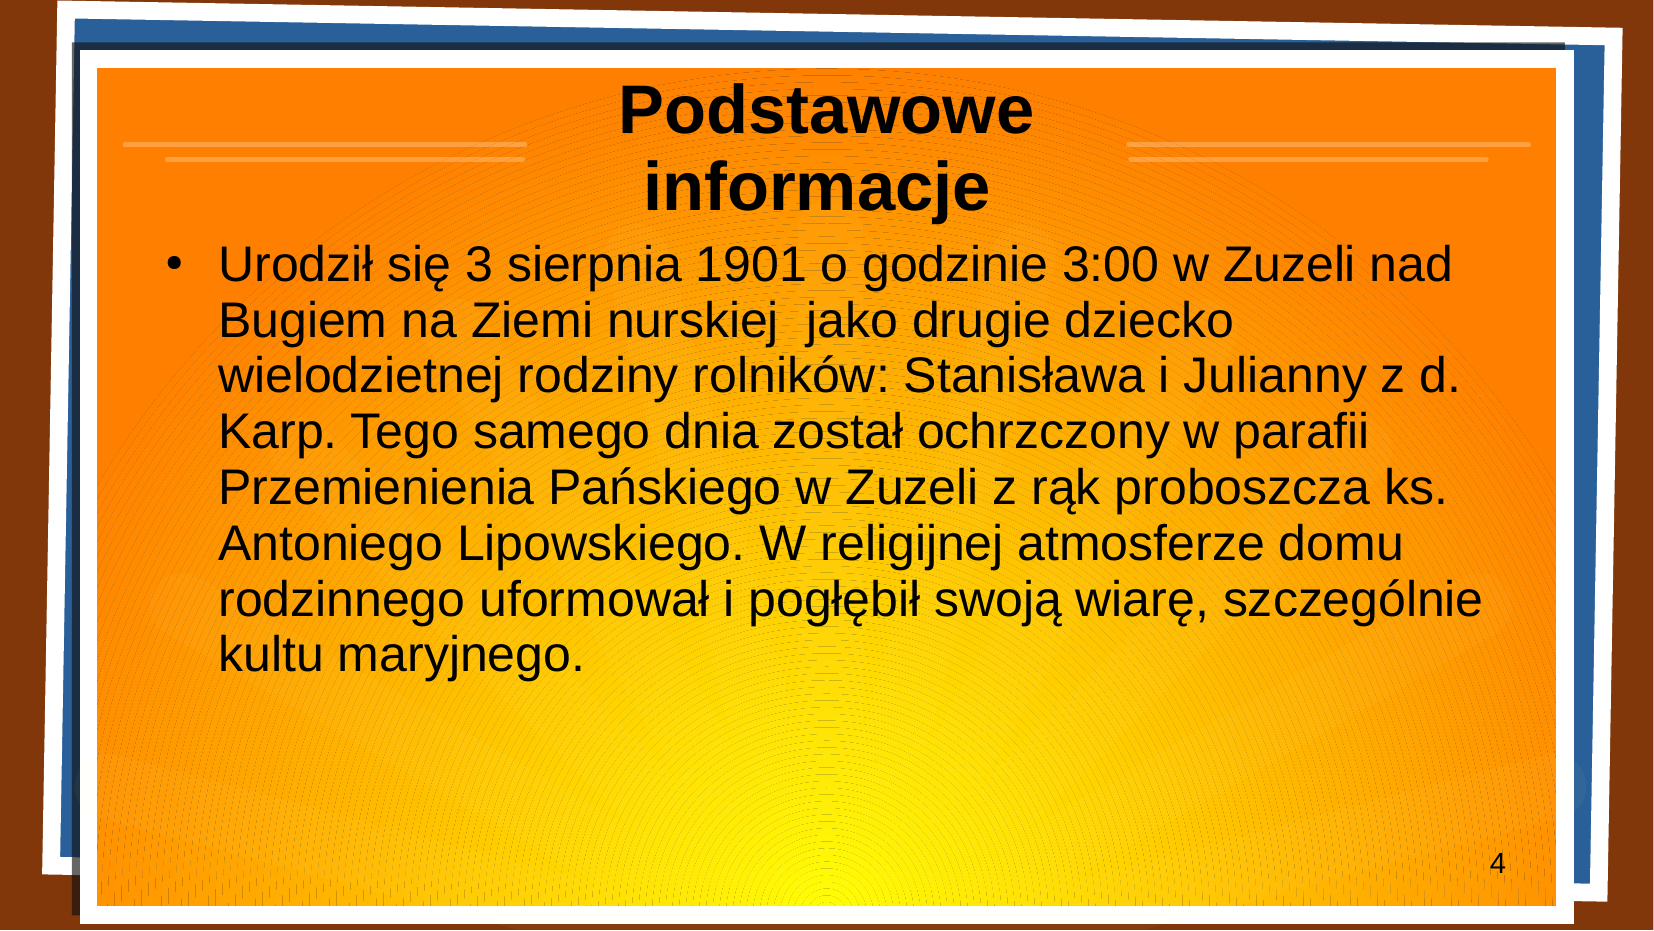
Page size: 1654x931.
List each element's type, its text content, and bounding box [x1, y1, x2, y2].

title Podstawowe informacje [531, 70, 1123, 225]
list Urodził się 3 sierpnia 1901 o godzinie 3:00 w Zuzeli nad Bugiem na Ziemi nurskiej jako drugie dziecko wielodzietnej rodziny rolników: Stanisława i Julianny z d. Karp. Tego samego dnia został ochrzczony w parafii Przemienienia Pańskiego w Zuzeli z rąk proboszcza ks. Antoniego Lipowskiego. W religijnej atmosferze domu rodzinnego uformował i pogłębił swoją wiarę, szczególnie kultu maryjnego. [147, 236, 1506, 827]
